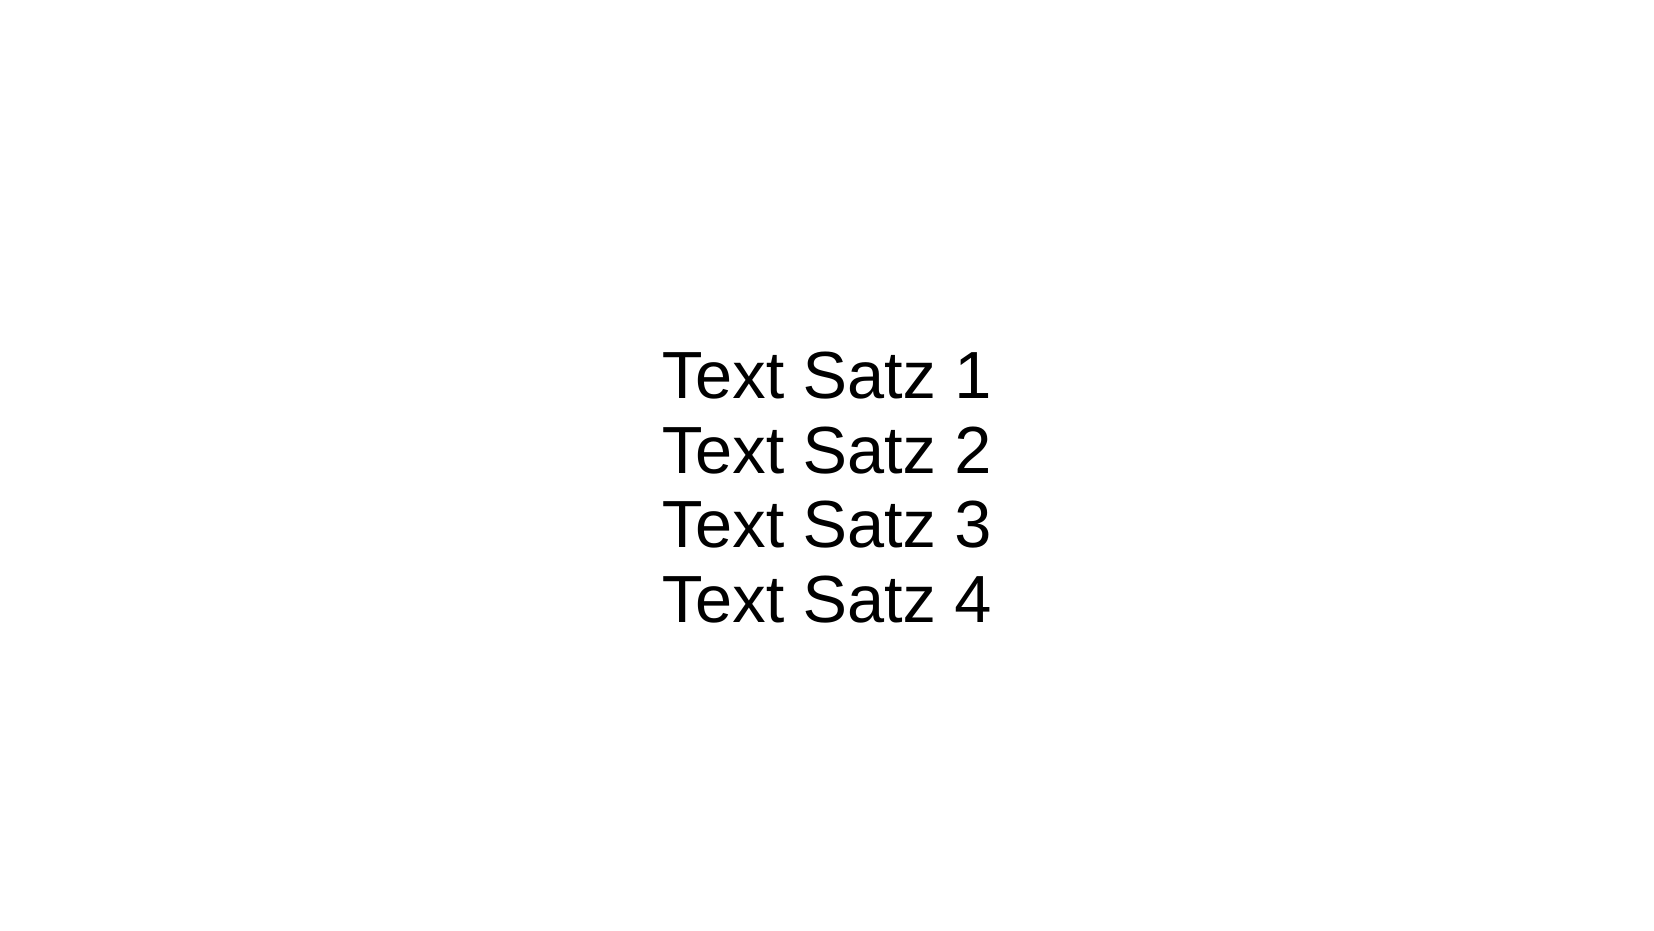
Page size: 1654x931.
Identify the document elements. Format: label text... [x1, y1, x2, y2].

subtitle Text Satz 1 Text Satz 2 Text Satz 3 Text Satz 4 [82, 217, 1571, 758]
